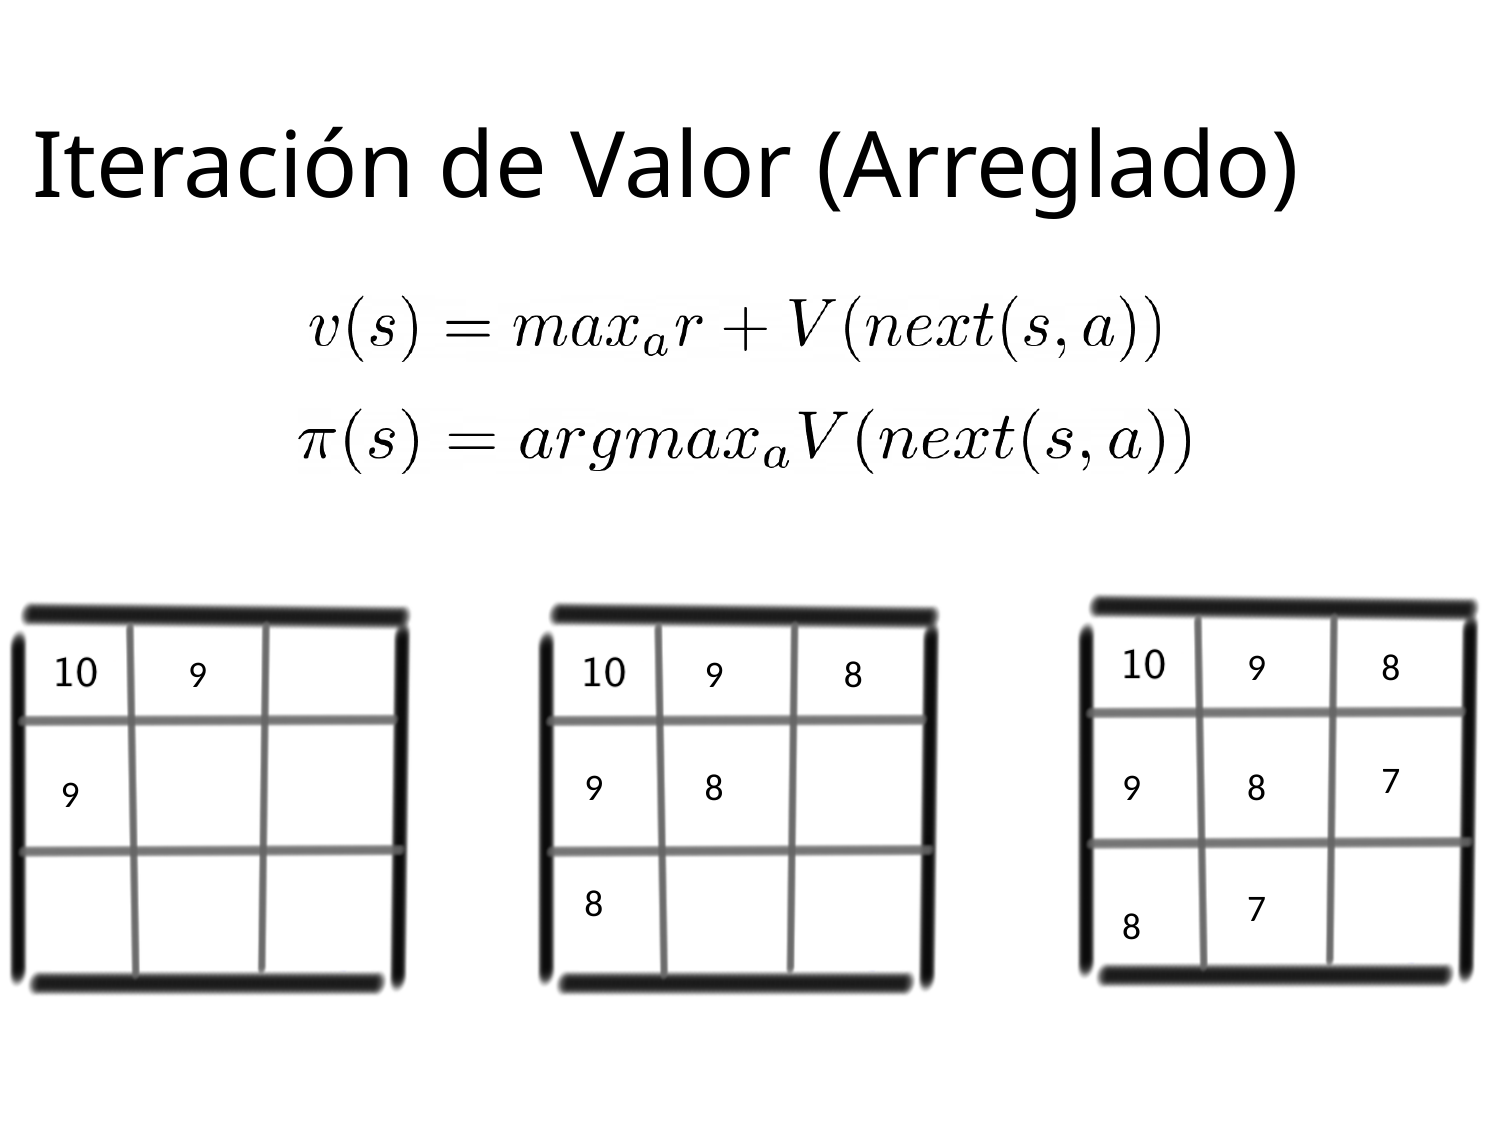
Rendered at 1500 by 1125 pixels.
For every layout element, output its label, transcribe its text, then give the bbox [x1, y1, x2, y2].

text_box 7 [1366, 748, 1437, 809]
picture [298, 408, 1190, 474]
text_box 9 [1107, 755, 1178, 816]
text_box 8 [828, 642, 899, 703]
picture [0, 569, 439, 1015]
text_box 8 [569, 871, 640, 932]
title Iteración de Valor (Arreglado) [17, 59, 1500, 277]
text_box 8 [689, 755, 760, 816]
picture [503, 569, 968, 1015]
text_box 9 [1232, 635, 1303, 696]
text_box 8 [1107, 895, 1178, 956]
text_box 9 [569, 755, 640, 816]
text_box 7 [1232, 876, 1303, 937]
text_box 8 [1366, 635, 1437, 696]
text_box 9 [173, 642, 244, 703]
text_box 9 [45, 762, 116, 824]
picture [309, 295, 1160, 362]
text_box 8 [1232, 755, 1303, 816]
picture [1043, 561, 1500, 1007]
text_box 9 [689, 642, 760, 703]
